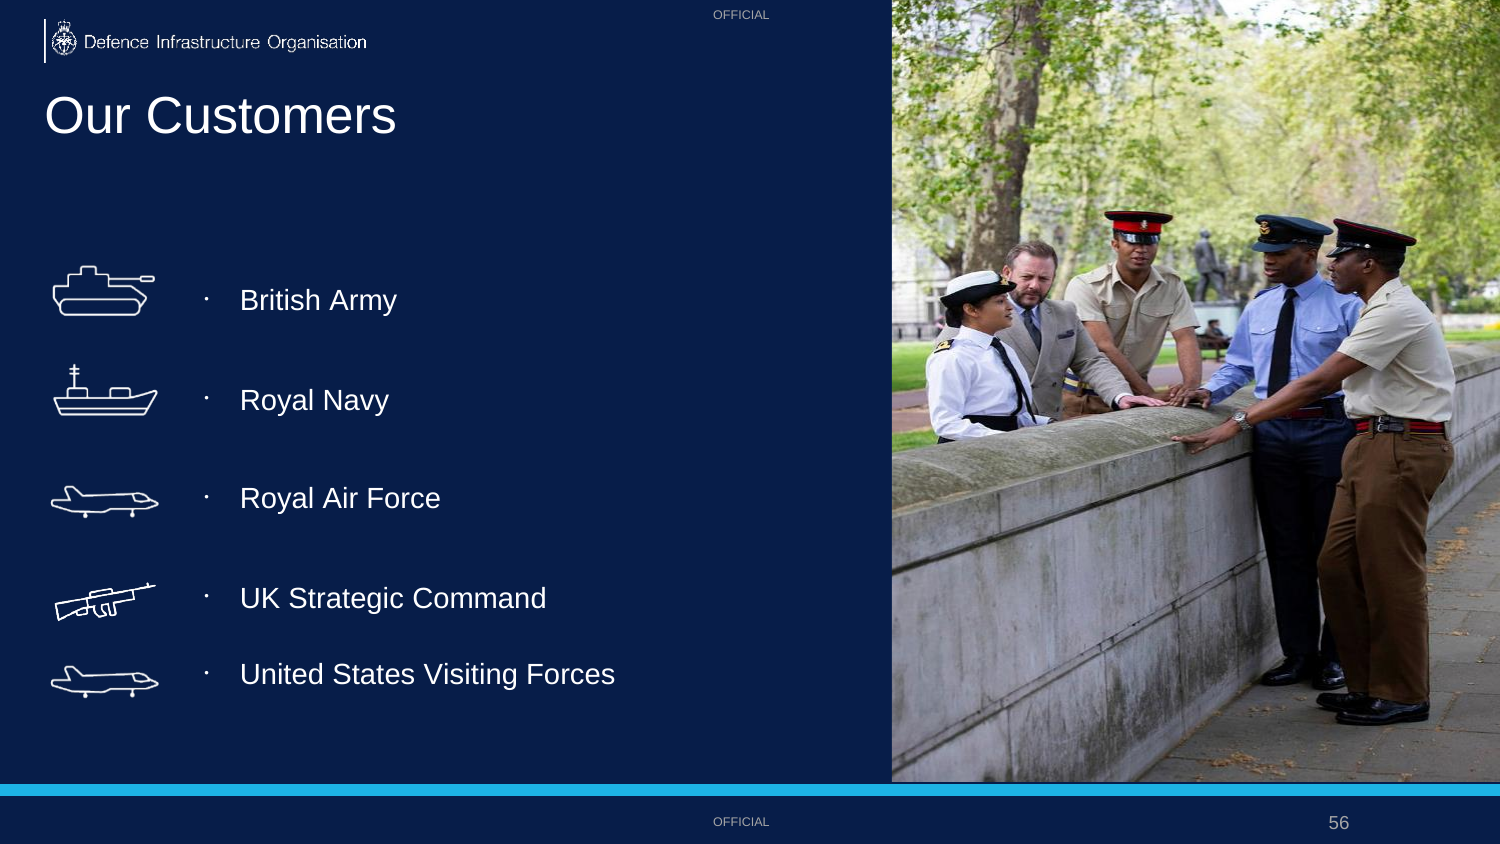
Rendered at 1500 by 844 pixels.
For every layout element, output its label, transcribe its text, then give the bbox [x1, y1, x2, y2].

text_box British Army [193, 275, 686, 323]
title Our Customers [44, 88, 758, 217]
text_box UK Strategic Command [193, 573, 686, 621]
text_box [892, 0, 1500, 781]
text_box Royal Navy [193, 375, 686, 422]
picture [47, 230, 163, 728]
text_box Royal Air Force [193, 474, 686, 521]
text_box [1328, 810, 1462, 833]
text_box United States Visiting Forces [193, 649, 686, 697]
